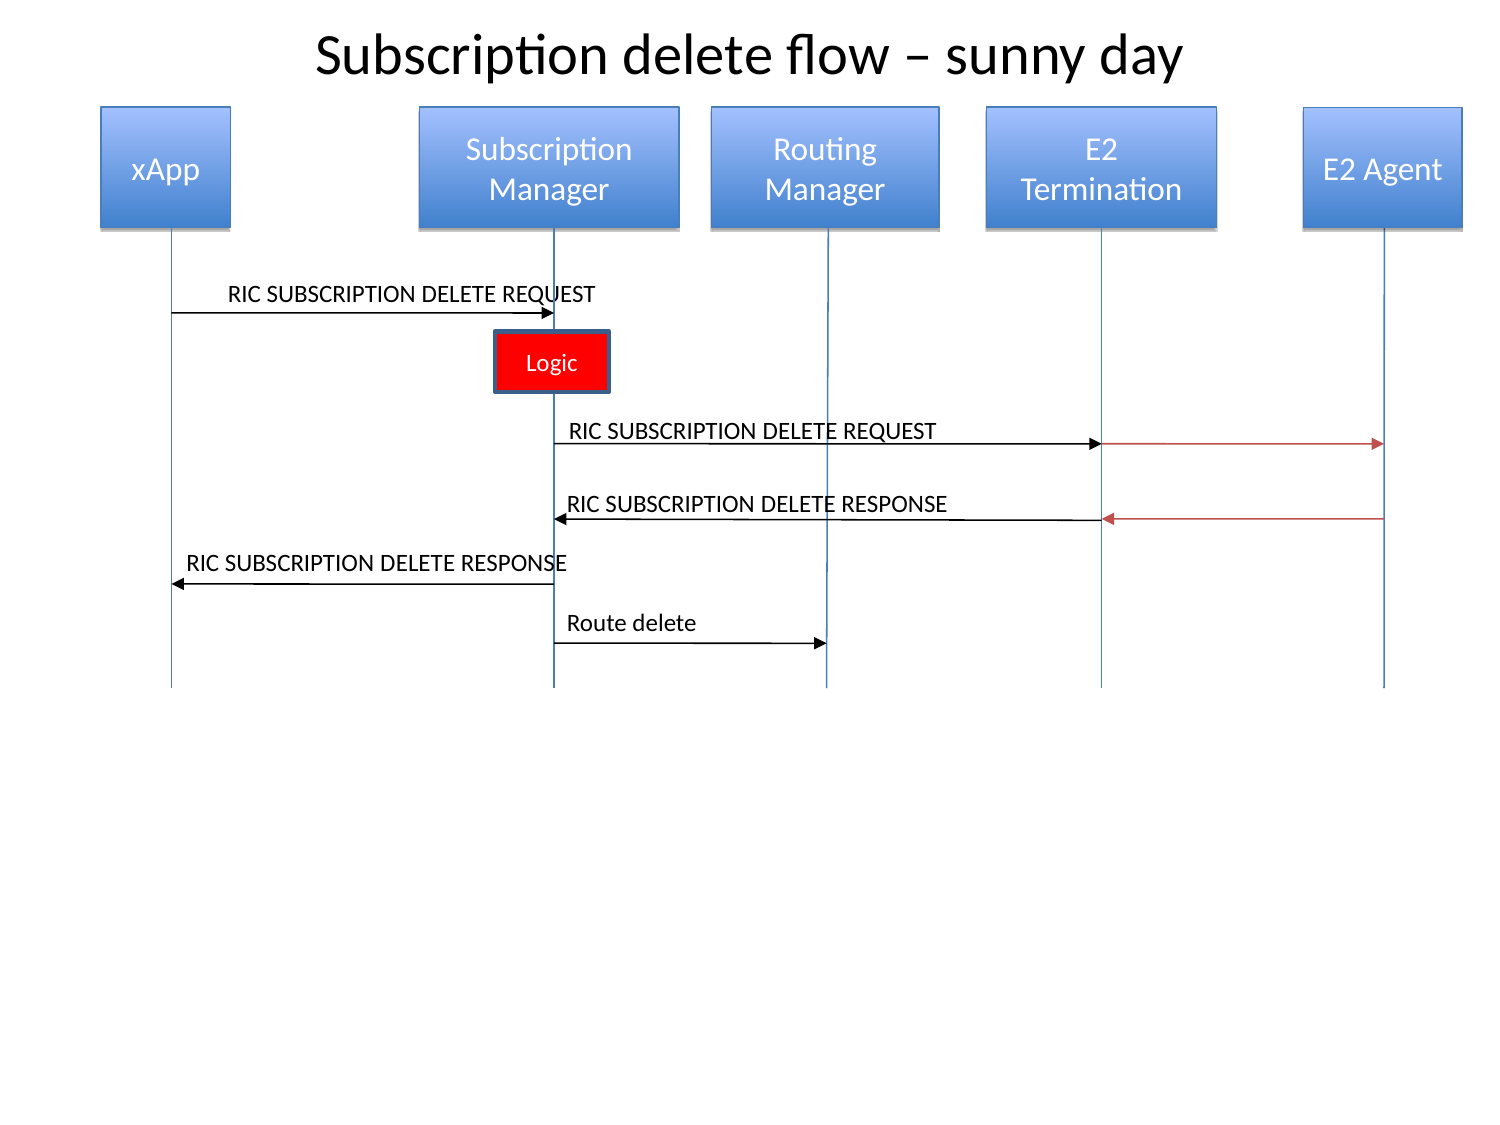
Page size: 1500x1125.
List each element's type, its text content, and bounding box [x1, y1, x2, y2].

text_box E2 Termination [986, 107, 1217, 228]
text_box Subscription Manager [419, 107, 680, 228]
text_box RIC SUBSCRIPTION DELETE REQUEST [213, 269, 553, 312]
text_box Routing Manager [711, 107, 939, 228]
text_box RIC SUBSCRIPTION DELETE RESPONSE [171, 539, 685, 585]
text_box RIC SUBSCRIPTION DELETE RESPONSE [552, 480, 1063, 526]
text_box RIC SUBSCRIPTION DELETE REQUEST [553, 407, 1052, 443]
text_box xApp [101, 107, 231, 228]
text_box Logic [494, 331, 609, 392]
text_box RIC SUBSCRIPTION DELETE REQUEST [553, 445, 1052, 453]
text_box Route delete [552, 598, 774, 644]
text_box RIC SUBSCRIPTION DELETE REQUEST [555, 269, 612, 315]
text_box E2 Agent [1303, 107, 1463, 228]
title Subscription delete flow – sunny day [75, 7, 1425, 95]
